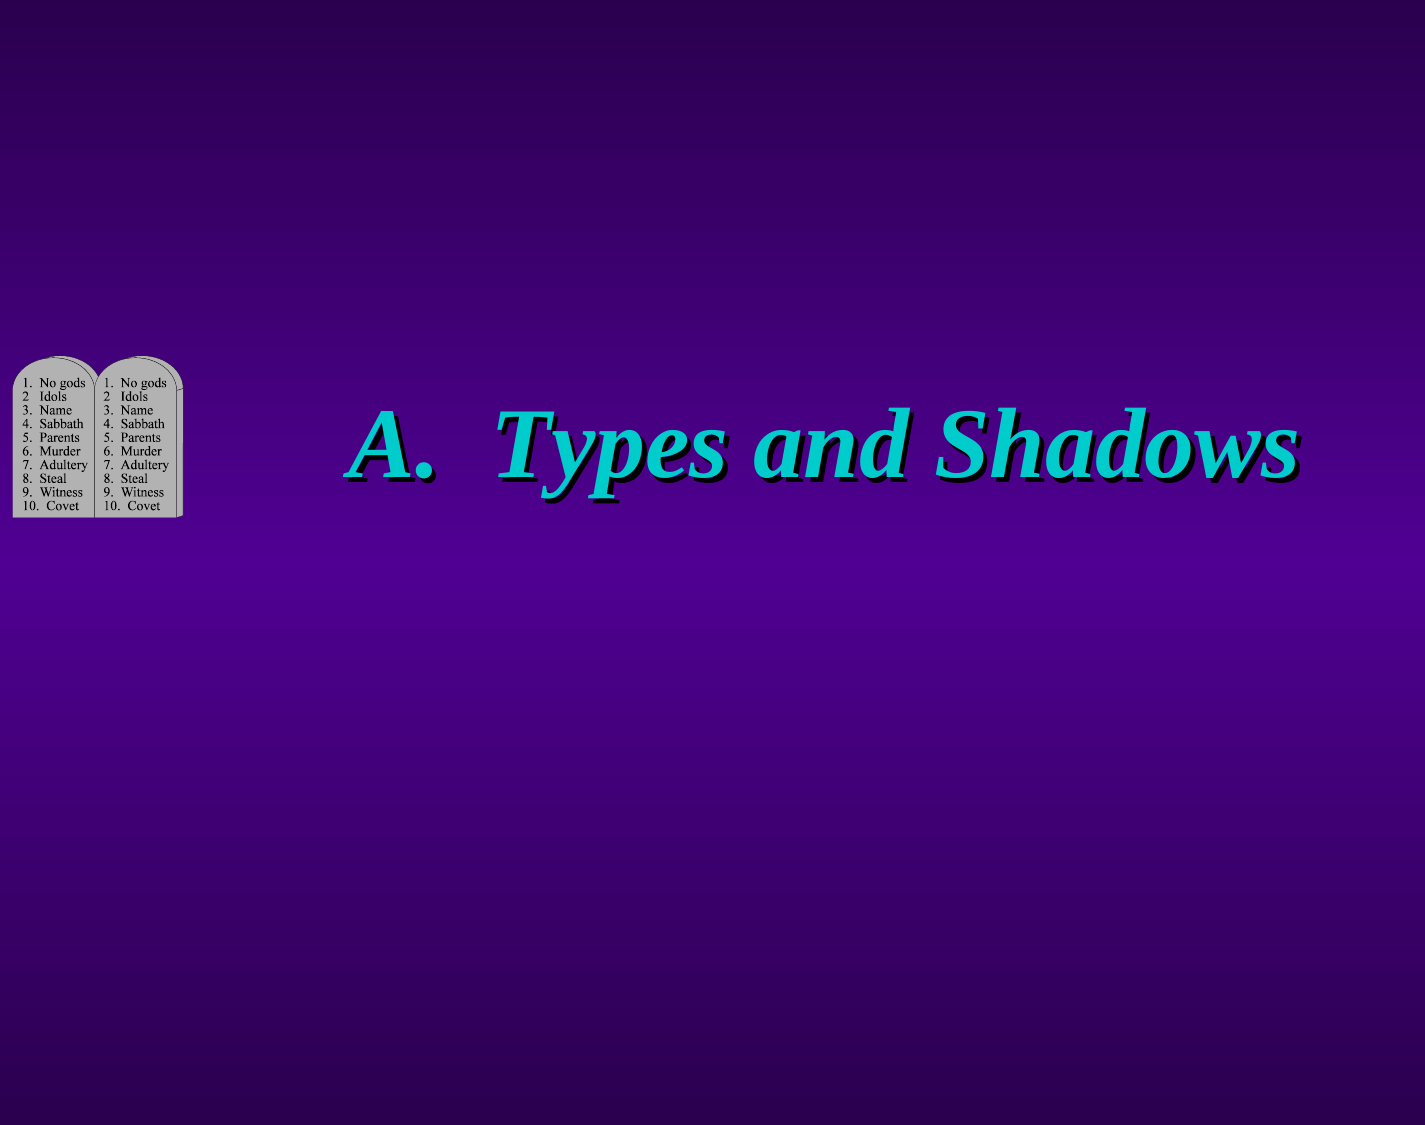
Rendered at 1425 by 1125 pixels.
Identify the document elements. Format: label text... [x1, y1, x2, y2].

title A. Types and Shadows [225, 325, 1425, 562]
